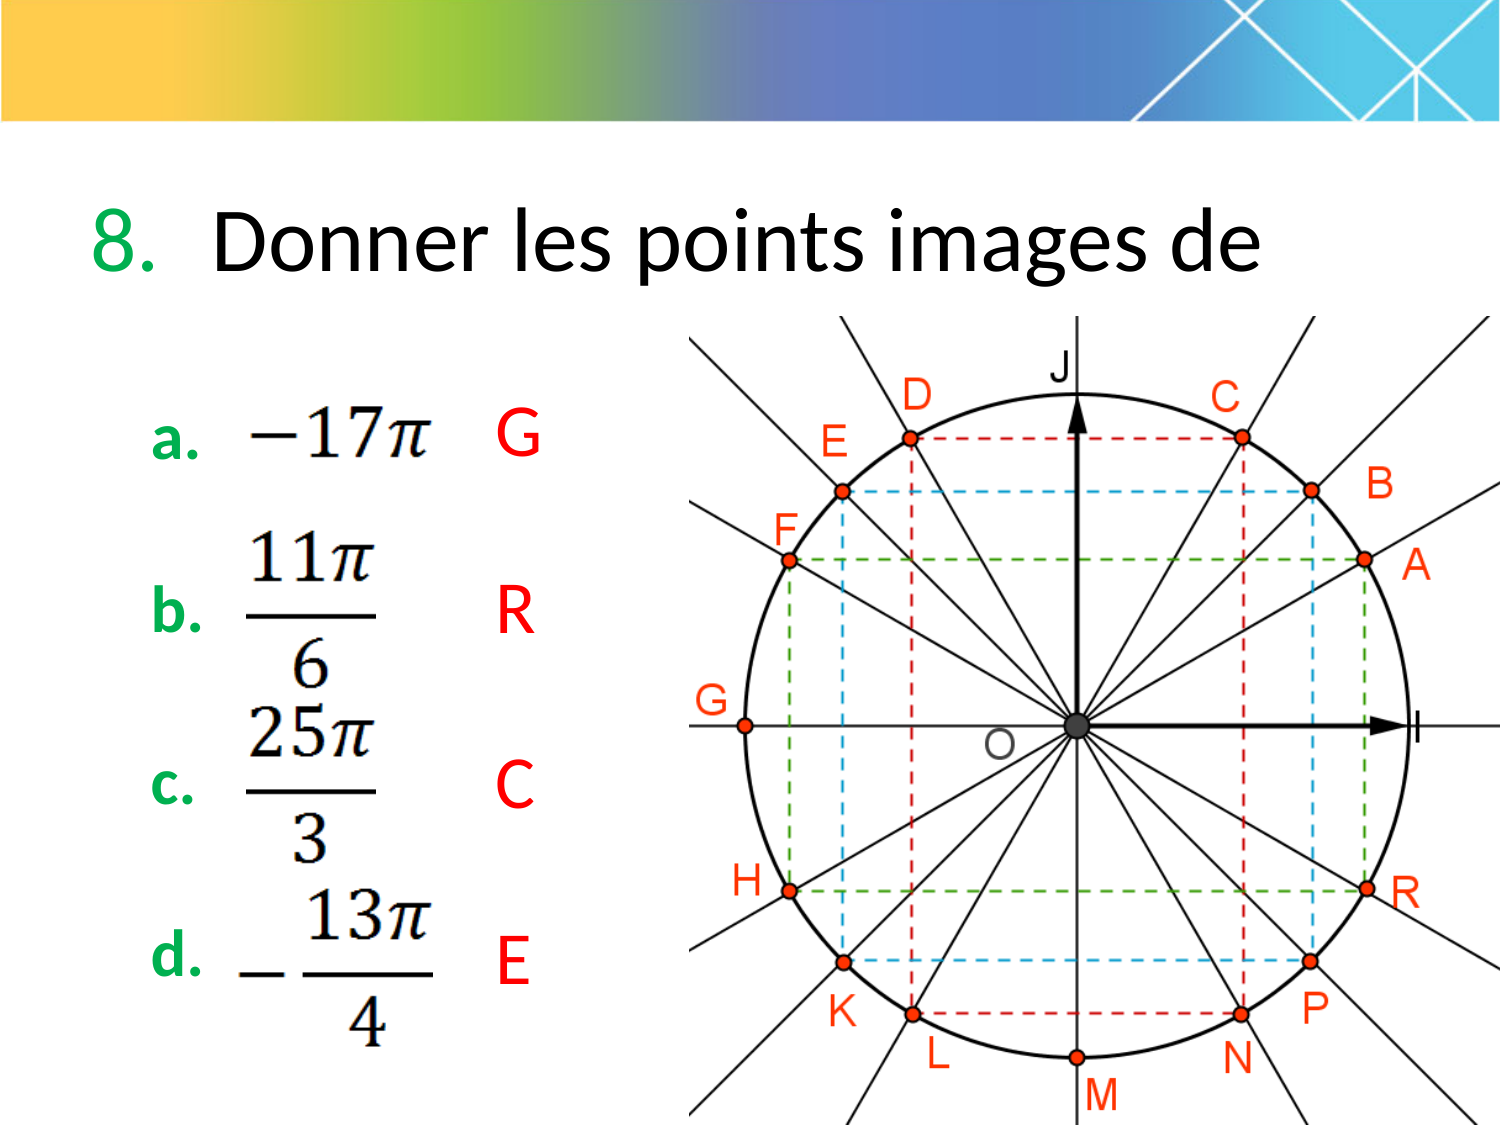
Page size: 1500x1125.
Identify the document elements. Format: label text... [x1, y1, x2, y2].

picture [689, 316, 1500, 1125]
text_box R [480, 550, 633, 656]
text_box a. b. c. d. [135, 385, 689, 998]
picture [246, 386, 433, 489]
picture [0, 0, 1500, 123]
text_box E [480, 902, 633, 1008]
picture [234, 520, 433, 1061]
text_box C [480, 726, 633, 832]
title Donner les points images de [75, 164, 1426, 305]
text_box G [480, 374, 633, 480]
